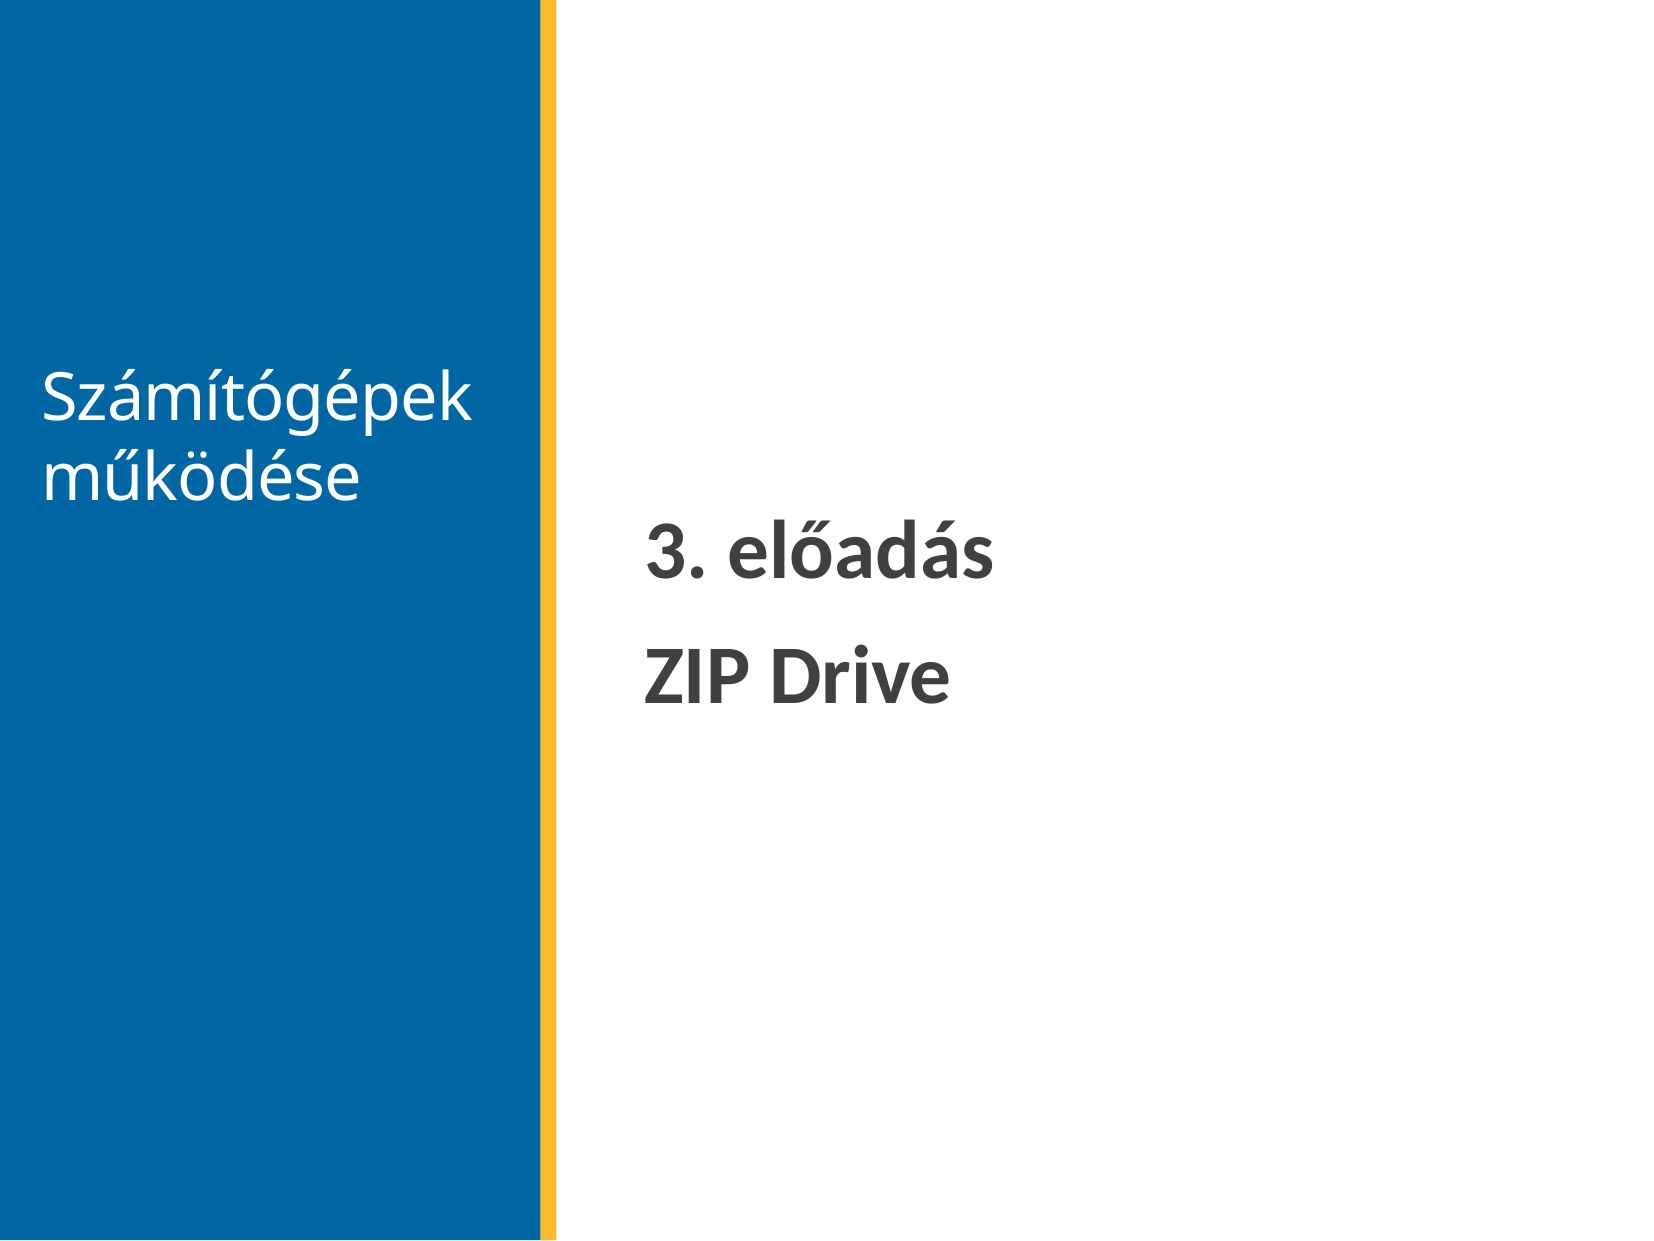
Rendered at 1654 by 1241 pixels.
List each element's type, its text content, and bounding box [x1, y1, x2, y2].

list 3. előadás ZIP Drive [625, 132, 1532, 1084]
title Számítógépek működése [25, 107, 497, 521]
